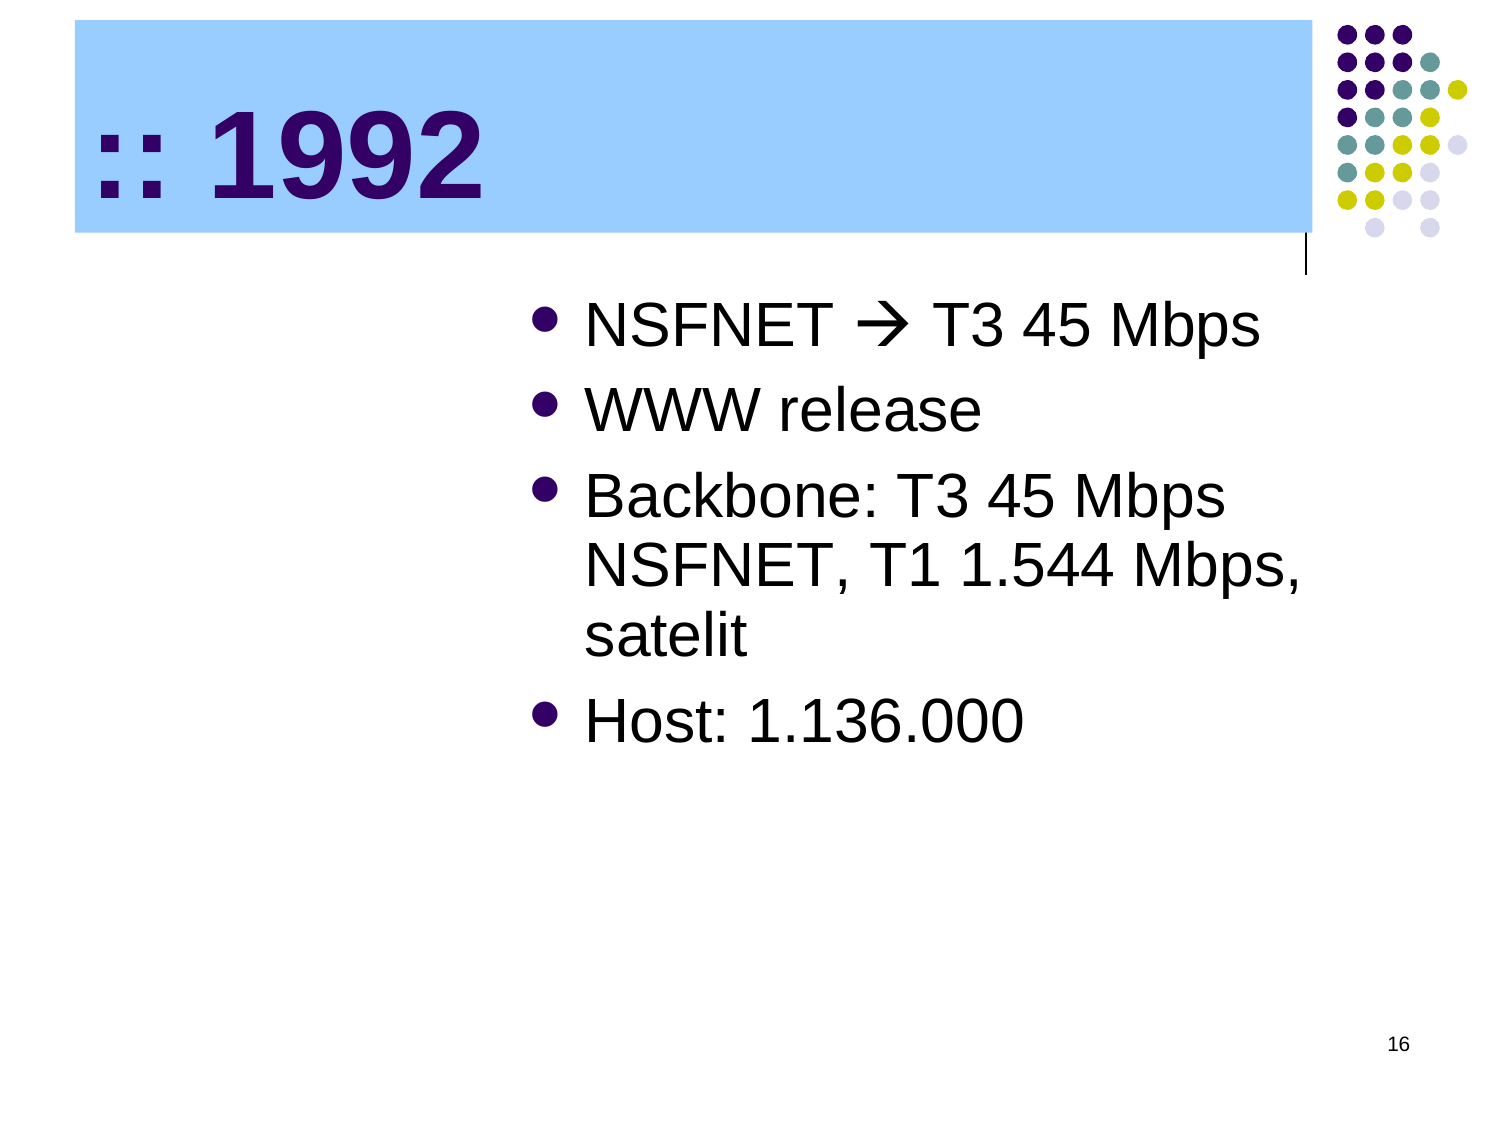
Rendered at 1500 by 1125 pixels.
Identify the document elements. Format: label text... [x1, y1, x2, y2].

list NSFNET  T3 45 Mbps WWW release Backbone: T3 45 Mbps NSFNET, T1 1.544 Mbps, satelit Host: 1.136.000 [513, 282, 1426, 1006]
title :: 1992 [74, 20, 1313, 233]
